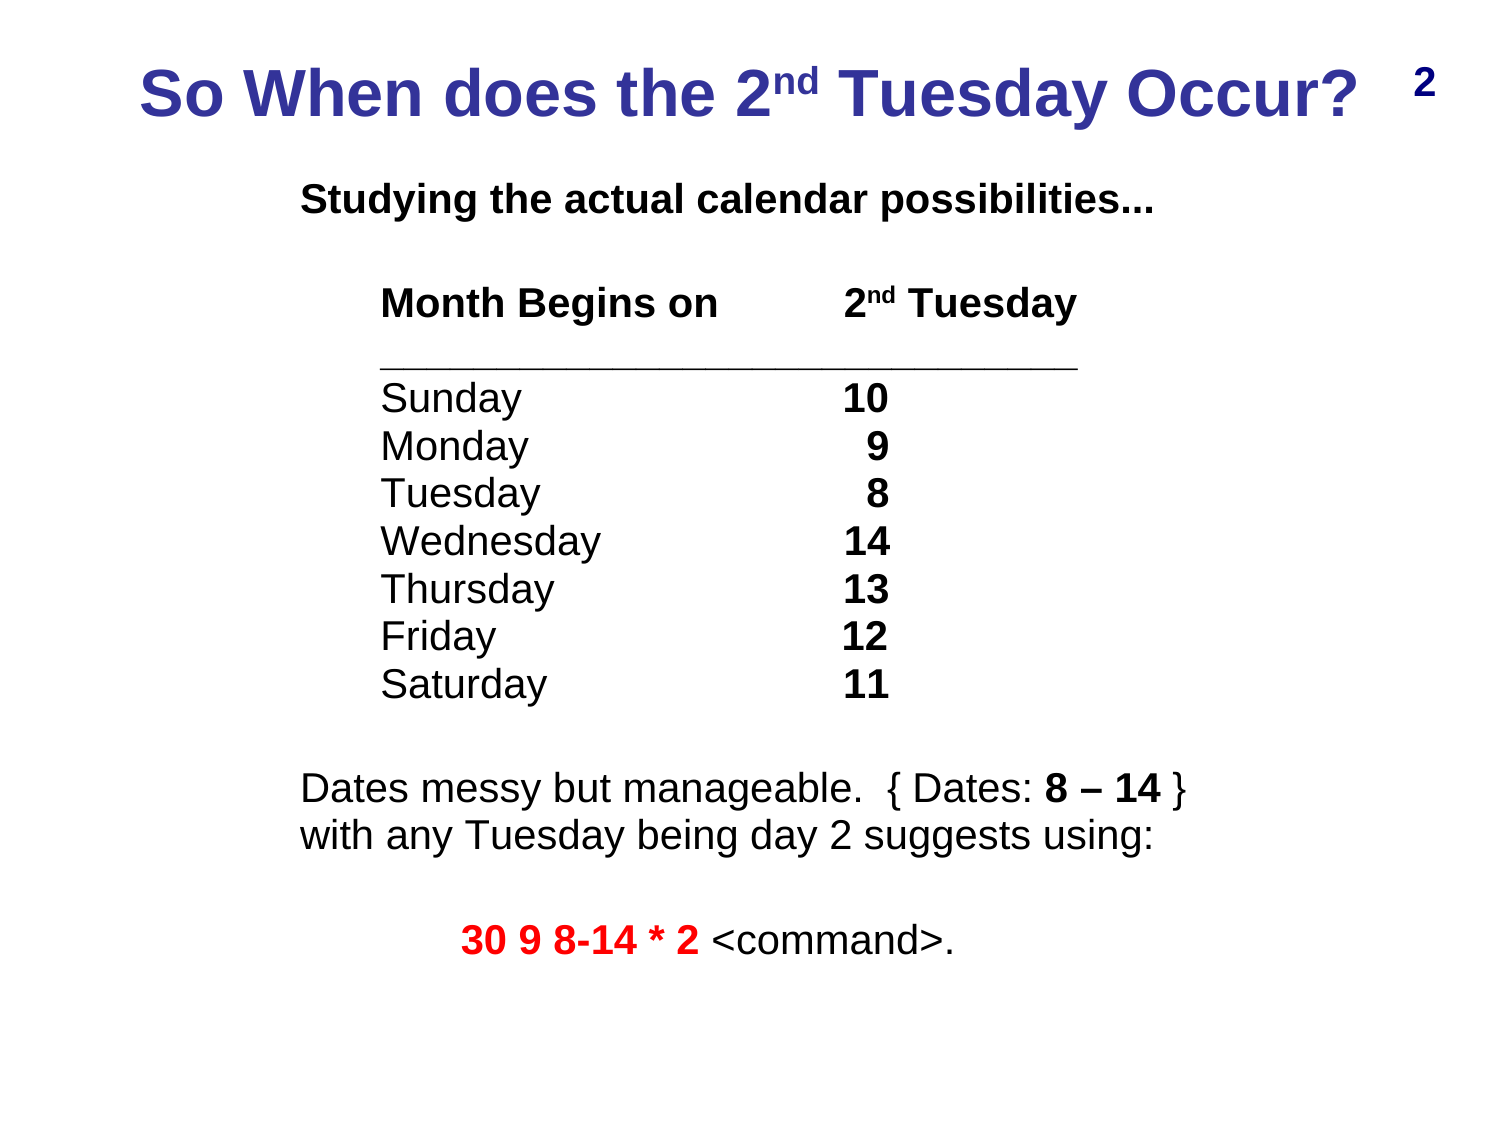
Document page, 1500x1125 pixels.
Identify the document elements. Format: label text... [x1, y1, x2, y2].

list Studying the actual calendar possibilities... Month Begins on 2nd Tuesday ______________________________ Sunday 10 Monday 9 Tuesday 8 Wednesday 14 Thursday 13 Friday 12 Saturday 11 Dates messy but manageable. { Dates: 8 – 14 } with any Tuesday being day 2 suggests using: 30 9 8-14 * 2 <command>. [222, 176, 1236, 981]
title So When does the 2nd Tuesday Occur? [75, 37, 1426, 150]
text_box 2 [1387, 47, 1463, 113]
